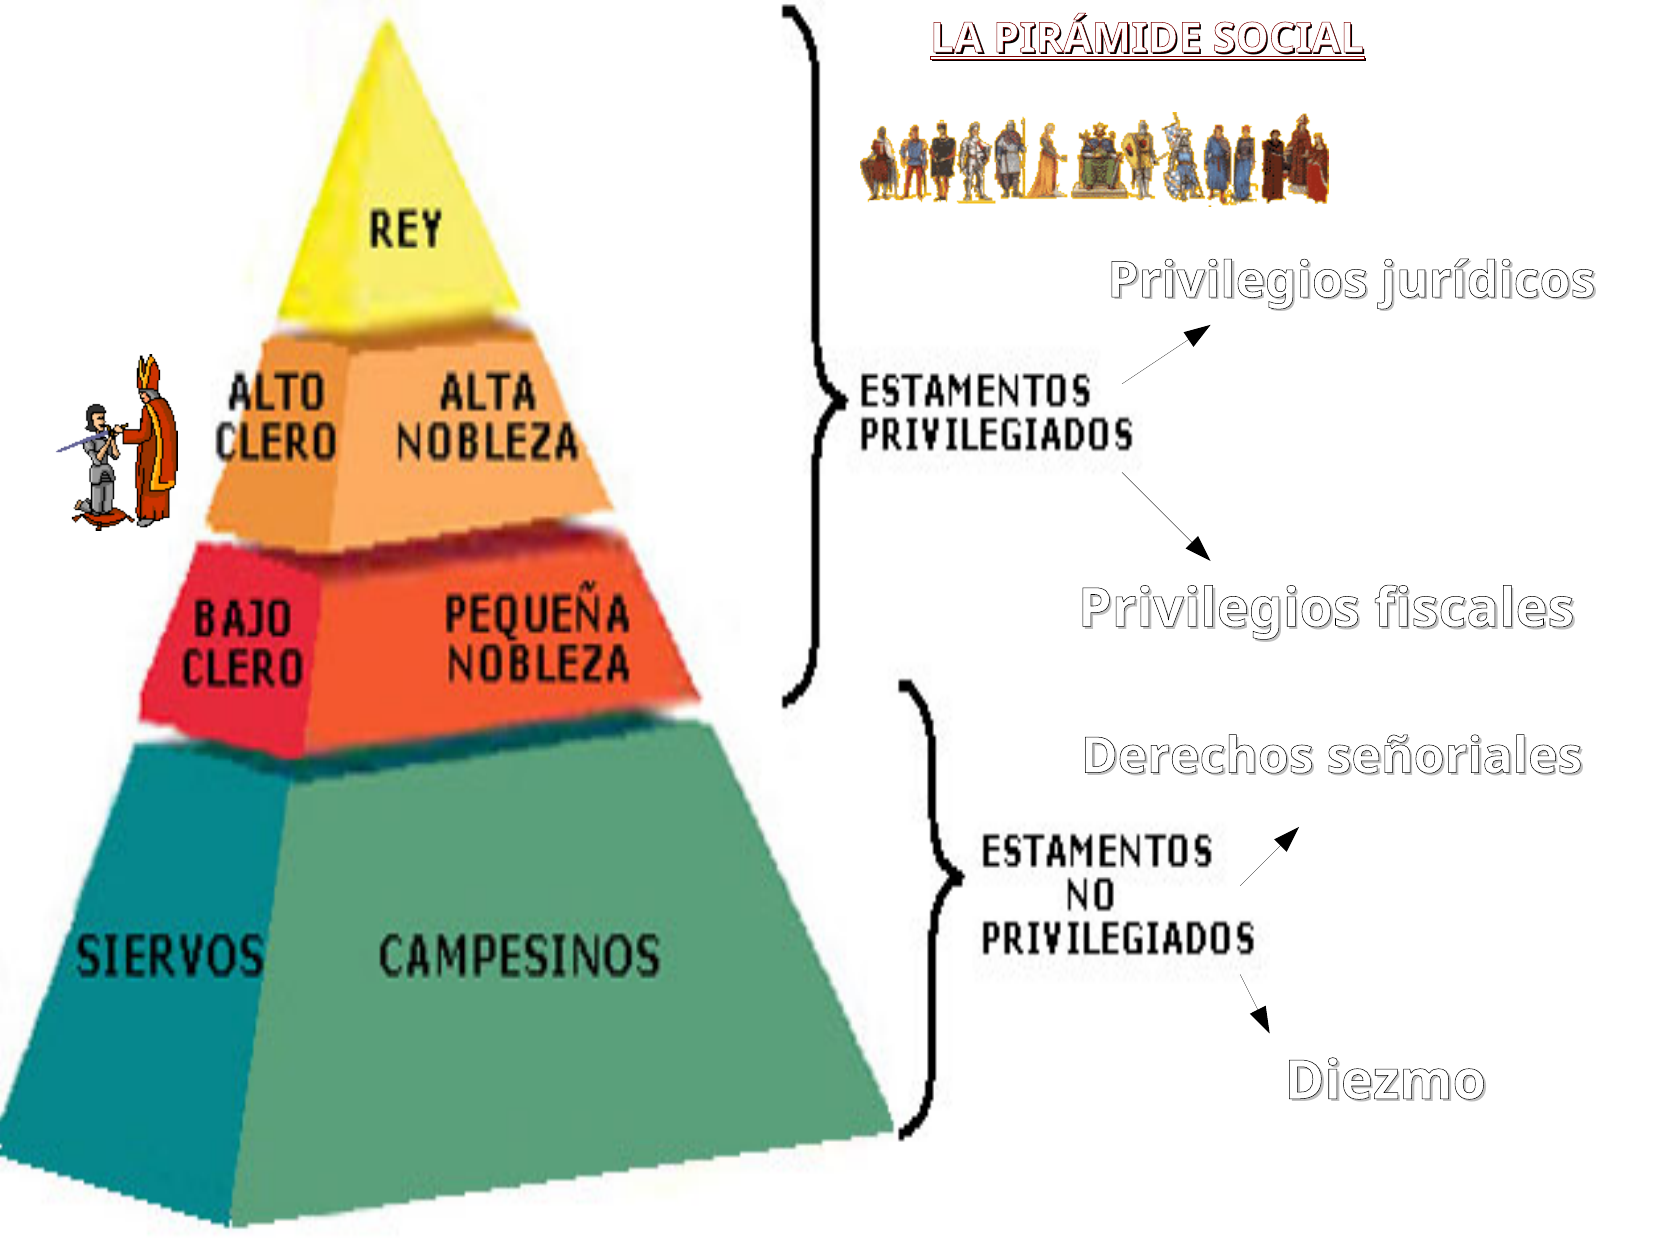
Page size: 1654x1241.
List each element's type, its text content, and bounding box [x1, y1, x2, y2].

text_box Privilegios fiscales [1063, 561, 1606, 640]
picture [0, 0, 1329, 1241]
text_box Diezmo [1269, 1033, 1508, 1112]
text_box Derechos señoriales [1066, 711, 1603, 786]
text_box Privilegios jurídicos [1092, 236, 1635, 310]
text_box LA PIRÁMIDE SOCIAL [915, 0, 1460, 64]
